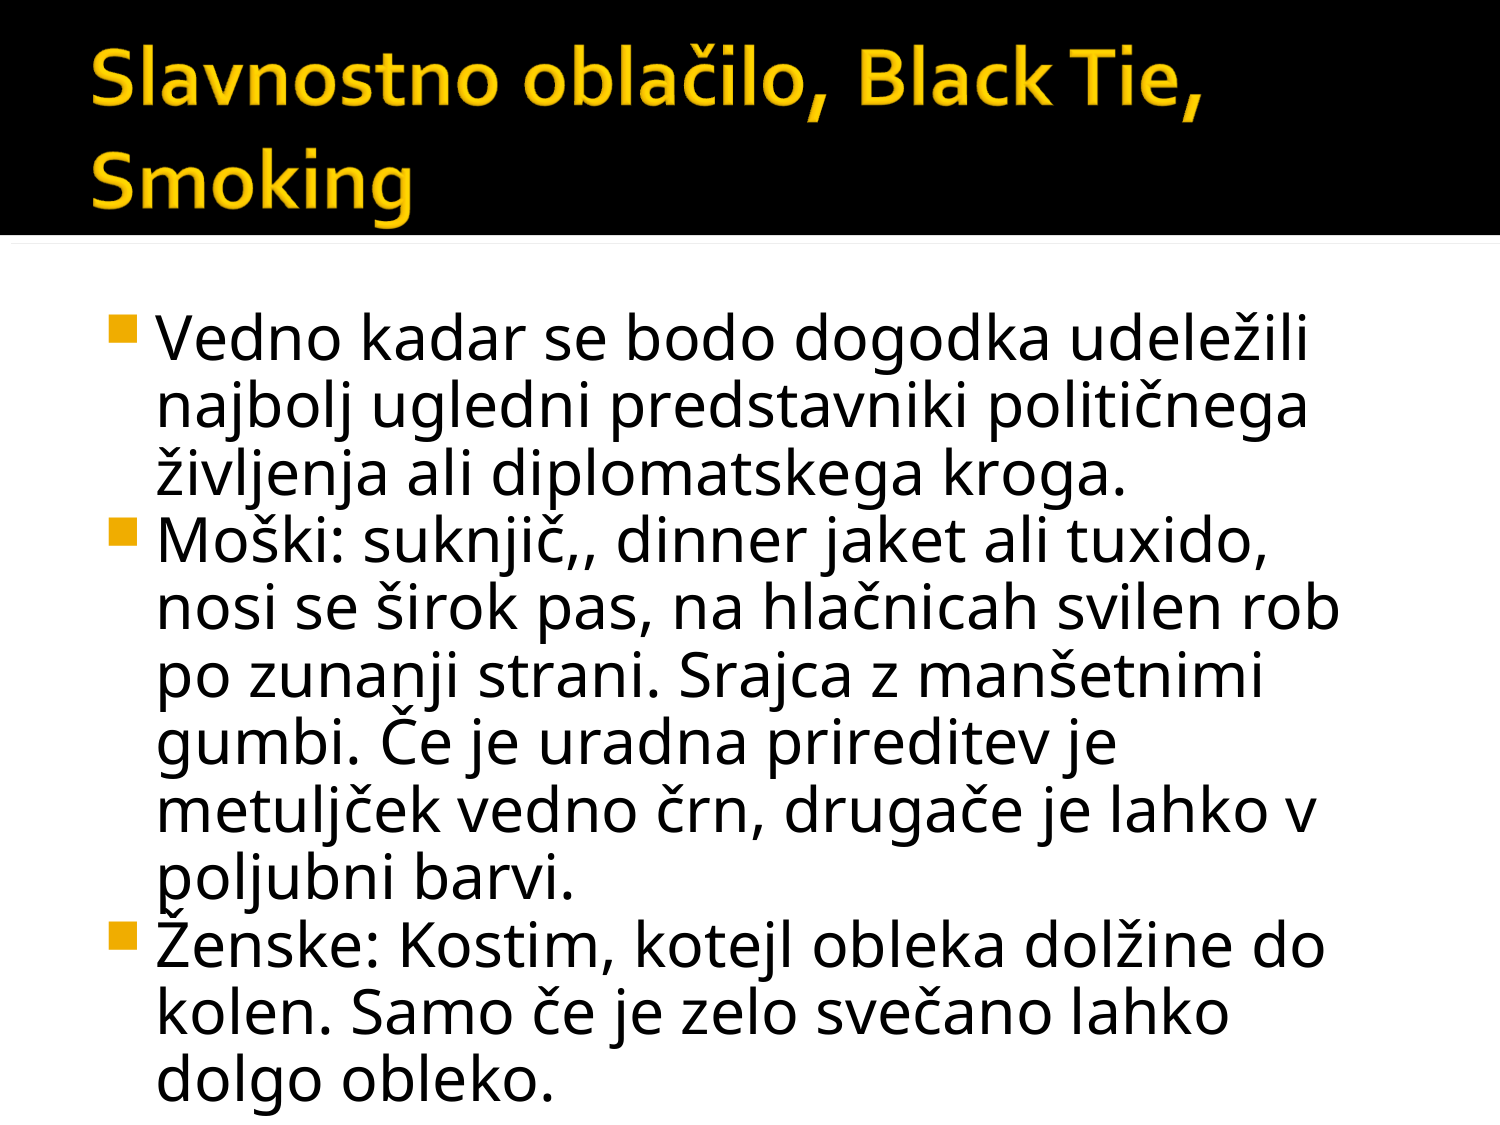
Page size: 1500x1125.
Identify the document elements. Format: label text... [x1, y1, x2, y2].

list Vedno kadar se bodo dogodka udeležili najbolj ugledni predstavniki političnega življenja ali diplomatskega kroga. Moški: suknjič,, dinner jaket ali tuxido, nosi se širok pas, na hlačnicah svilen rob po zunanji strani. Srajca z manšetnimi gumbi. Če je uradna prireditev je metuljček vedno črn, drugače je lahko v poljubni barvi. Ženske: Kostim, kotejl obleka dolžine do kolen. Samo če je zelo svečano lahko dolgo obleko. [75, 291, 1426, 1056]
text_box [35, 0, 1427, 234]
